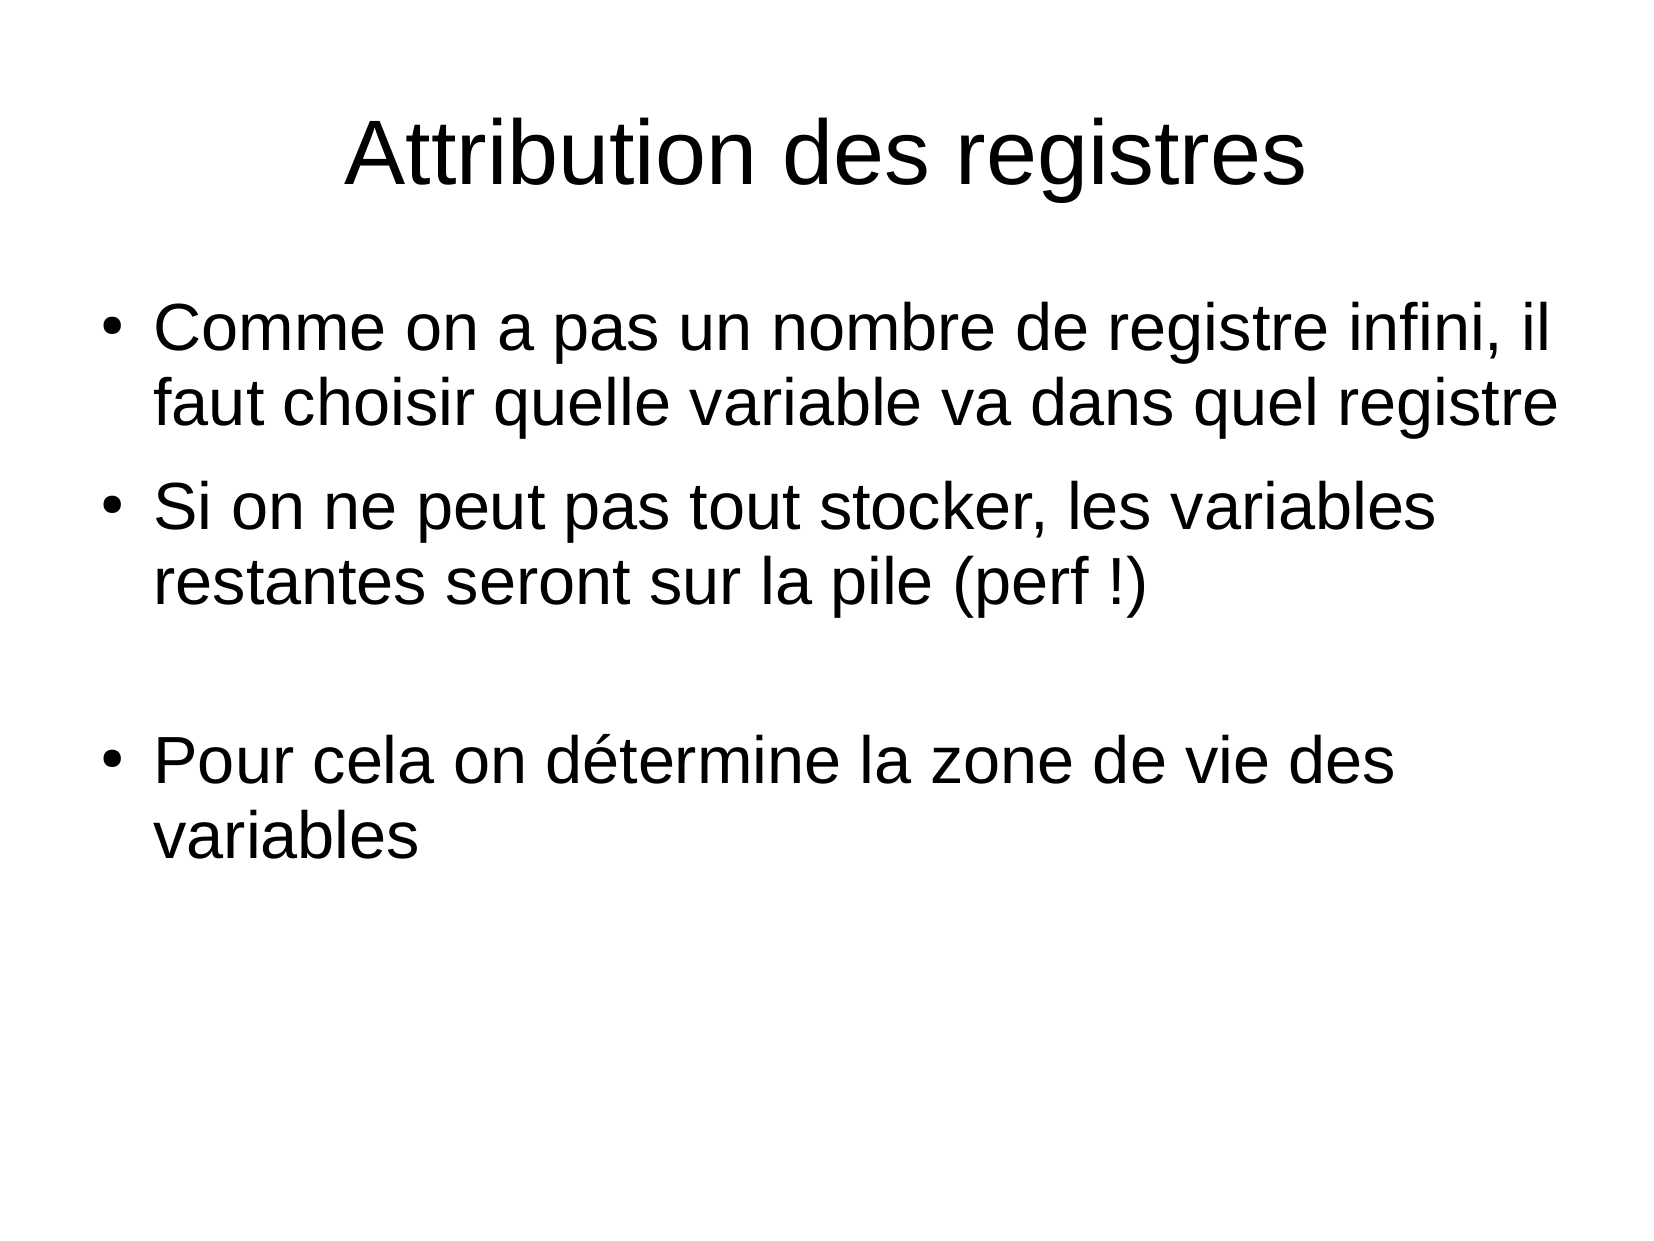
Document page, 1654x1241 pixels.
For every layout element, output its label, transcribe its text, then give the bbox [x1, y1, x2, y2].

title Attribution des registres [82, 56, 1571, 250]
list Comme on a pas un nombre de registre infini, il faut choisir quelle variable va dans quel registre Si on ne peut pas tout stocker, les variables restantes seront sur la pile (perf !) Pour cela on détermine la zone de vie des variables [82, 290, 1571, 1094]
